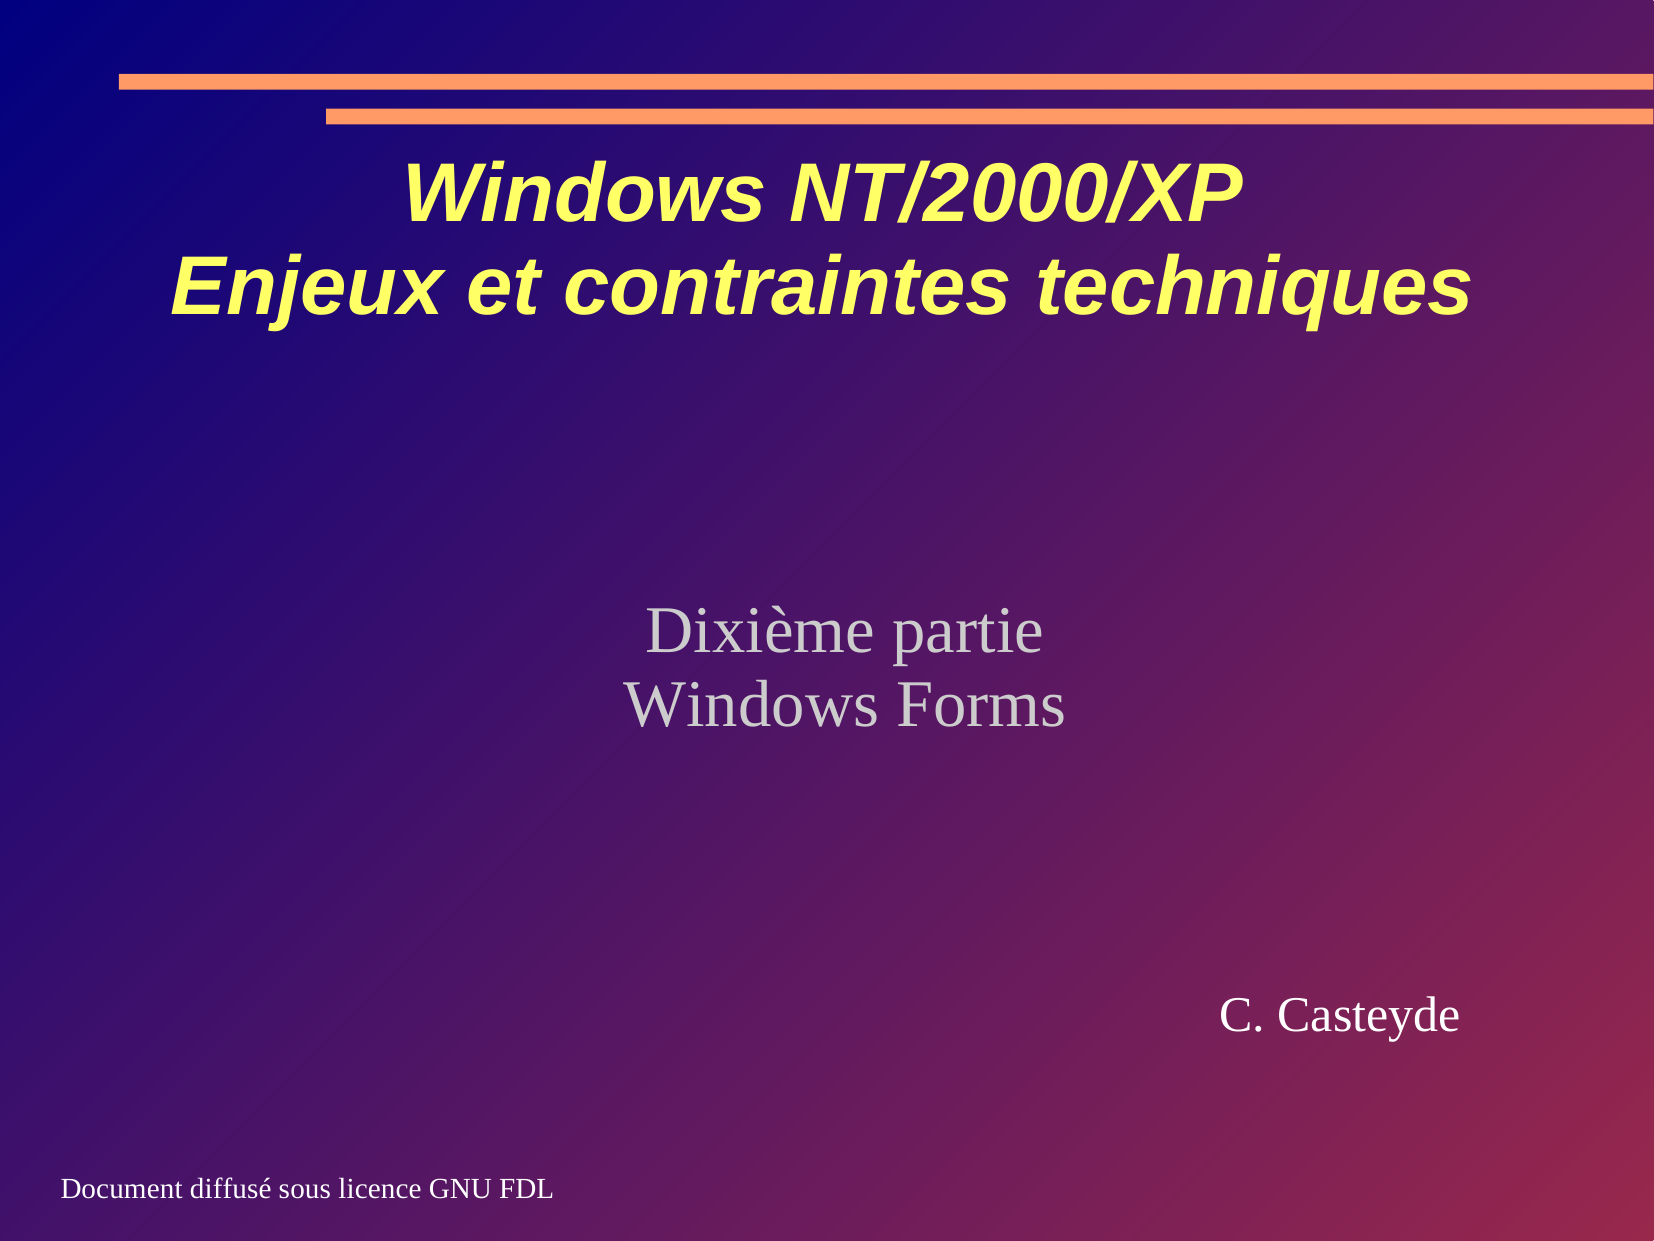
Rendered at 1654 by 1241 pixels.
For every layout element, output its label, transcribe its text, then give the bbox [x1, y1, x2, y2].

subtitle Dixième partie Windows Forms [121, 344, 1534, 989]
text_box Document diffusé sous licence GNU FDL [60, 1173, 562, 1207]
text_box C. Casteyde [1219, 986, 1486, 1043]
title Windows NT/2000/XP Enjeux et contraintes techniques [116, 135, 1529, 343]
